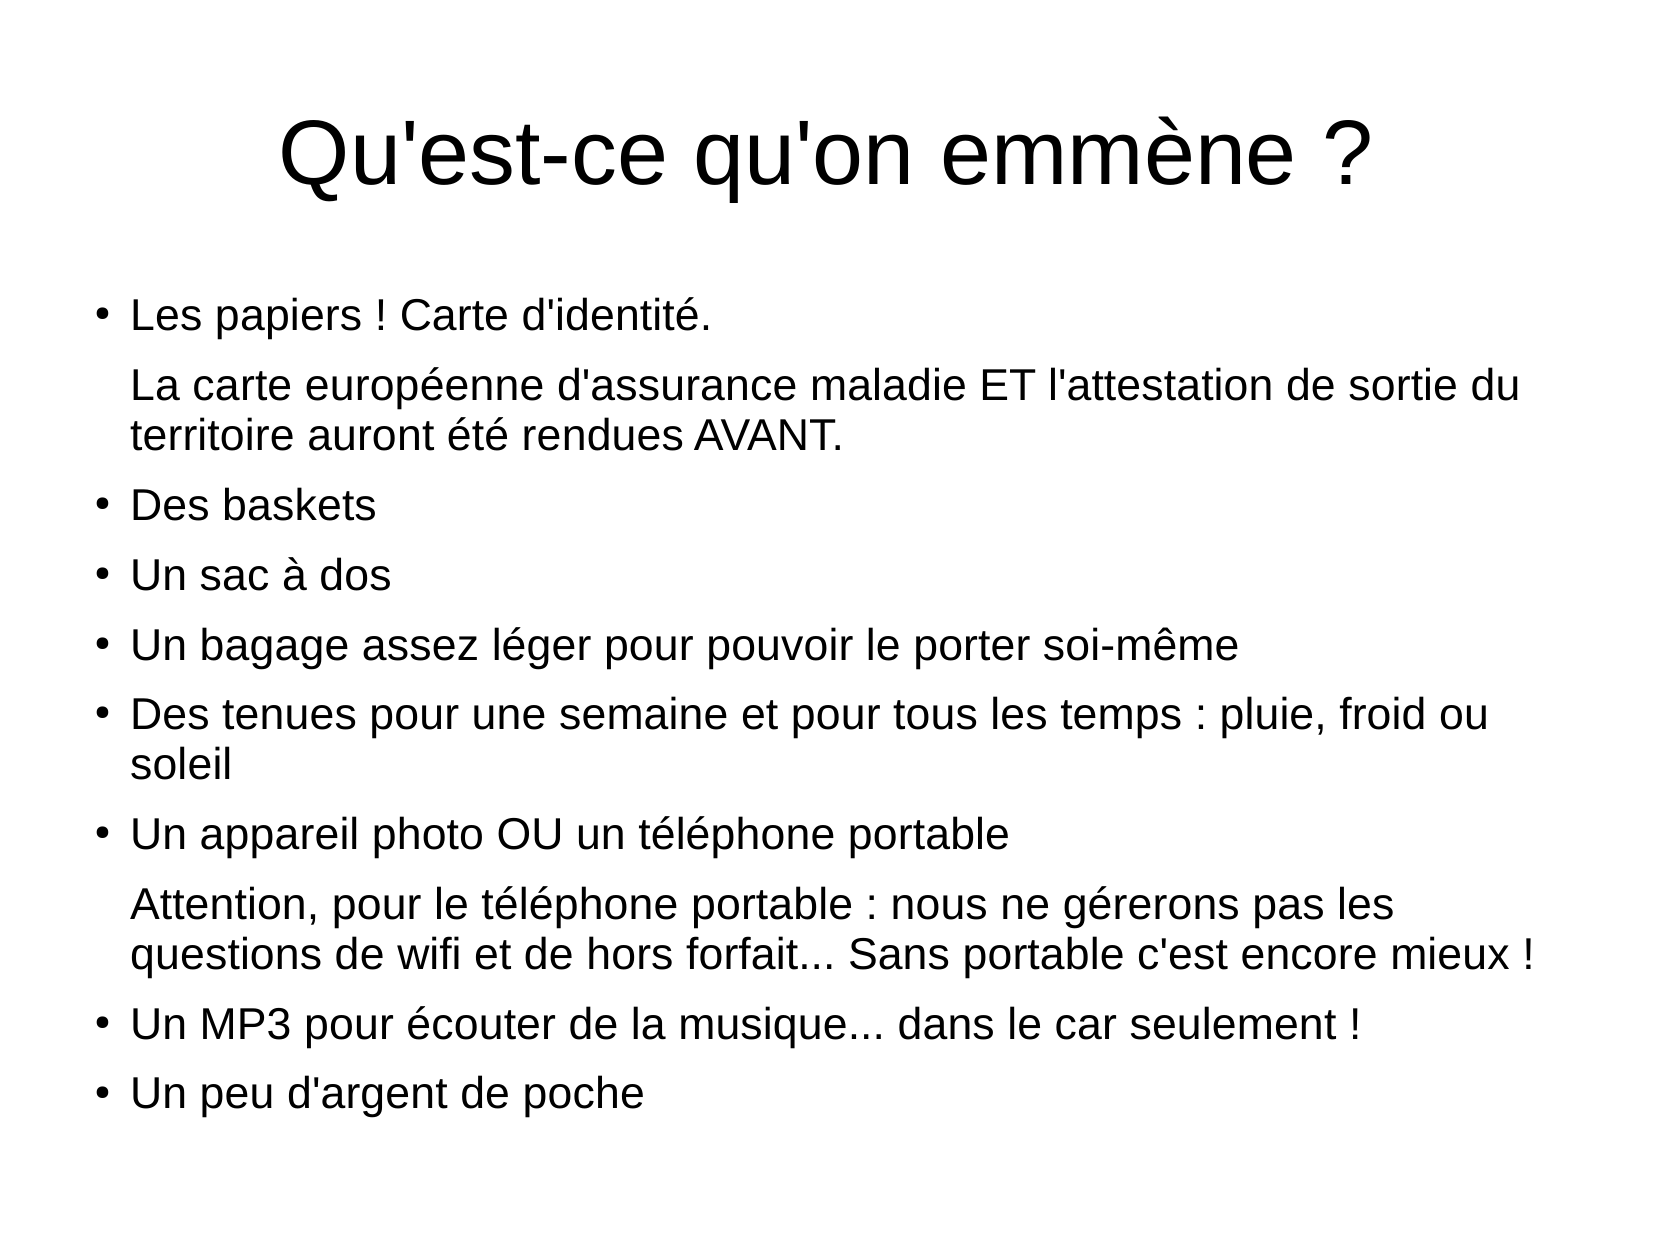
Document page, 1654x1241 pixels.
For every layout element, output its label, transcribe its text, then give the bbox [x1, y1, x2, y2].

list Les papiers ! Carte d'identité. La carte européenne d'assurance maladie ET l'attestation de sortie du territoire auront été rendues AVANT. Des baskets Un sac à dos Un bagage assez léger pour pouvoir le porter soi-même Des tenues pour une semaine et pour tous les temps : pluie, froid ou soleil Un appareil photo OU un téléphone portable Attention, pour le téléphone portable : nous ne gérerons pas les questions de wifi et de hors forfait... Sans portable c'est encore mieux ! Un MP3 pour écouter de la musique... dans le car seulement ! Un peu d'argent de poche [82, 290, 1571, 1123]
title Qu'est-ce qu'on emmène ? [82, 49, 1571, 257]
